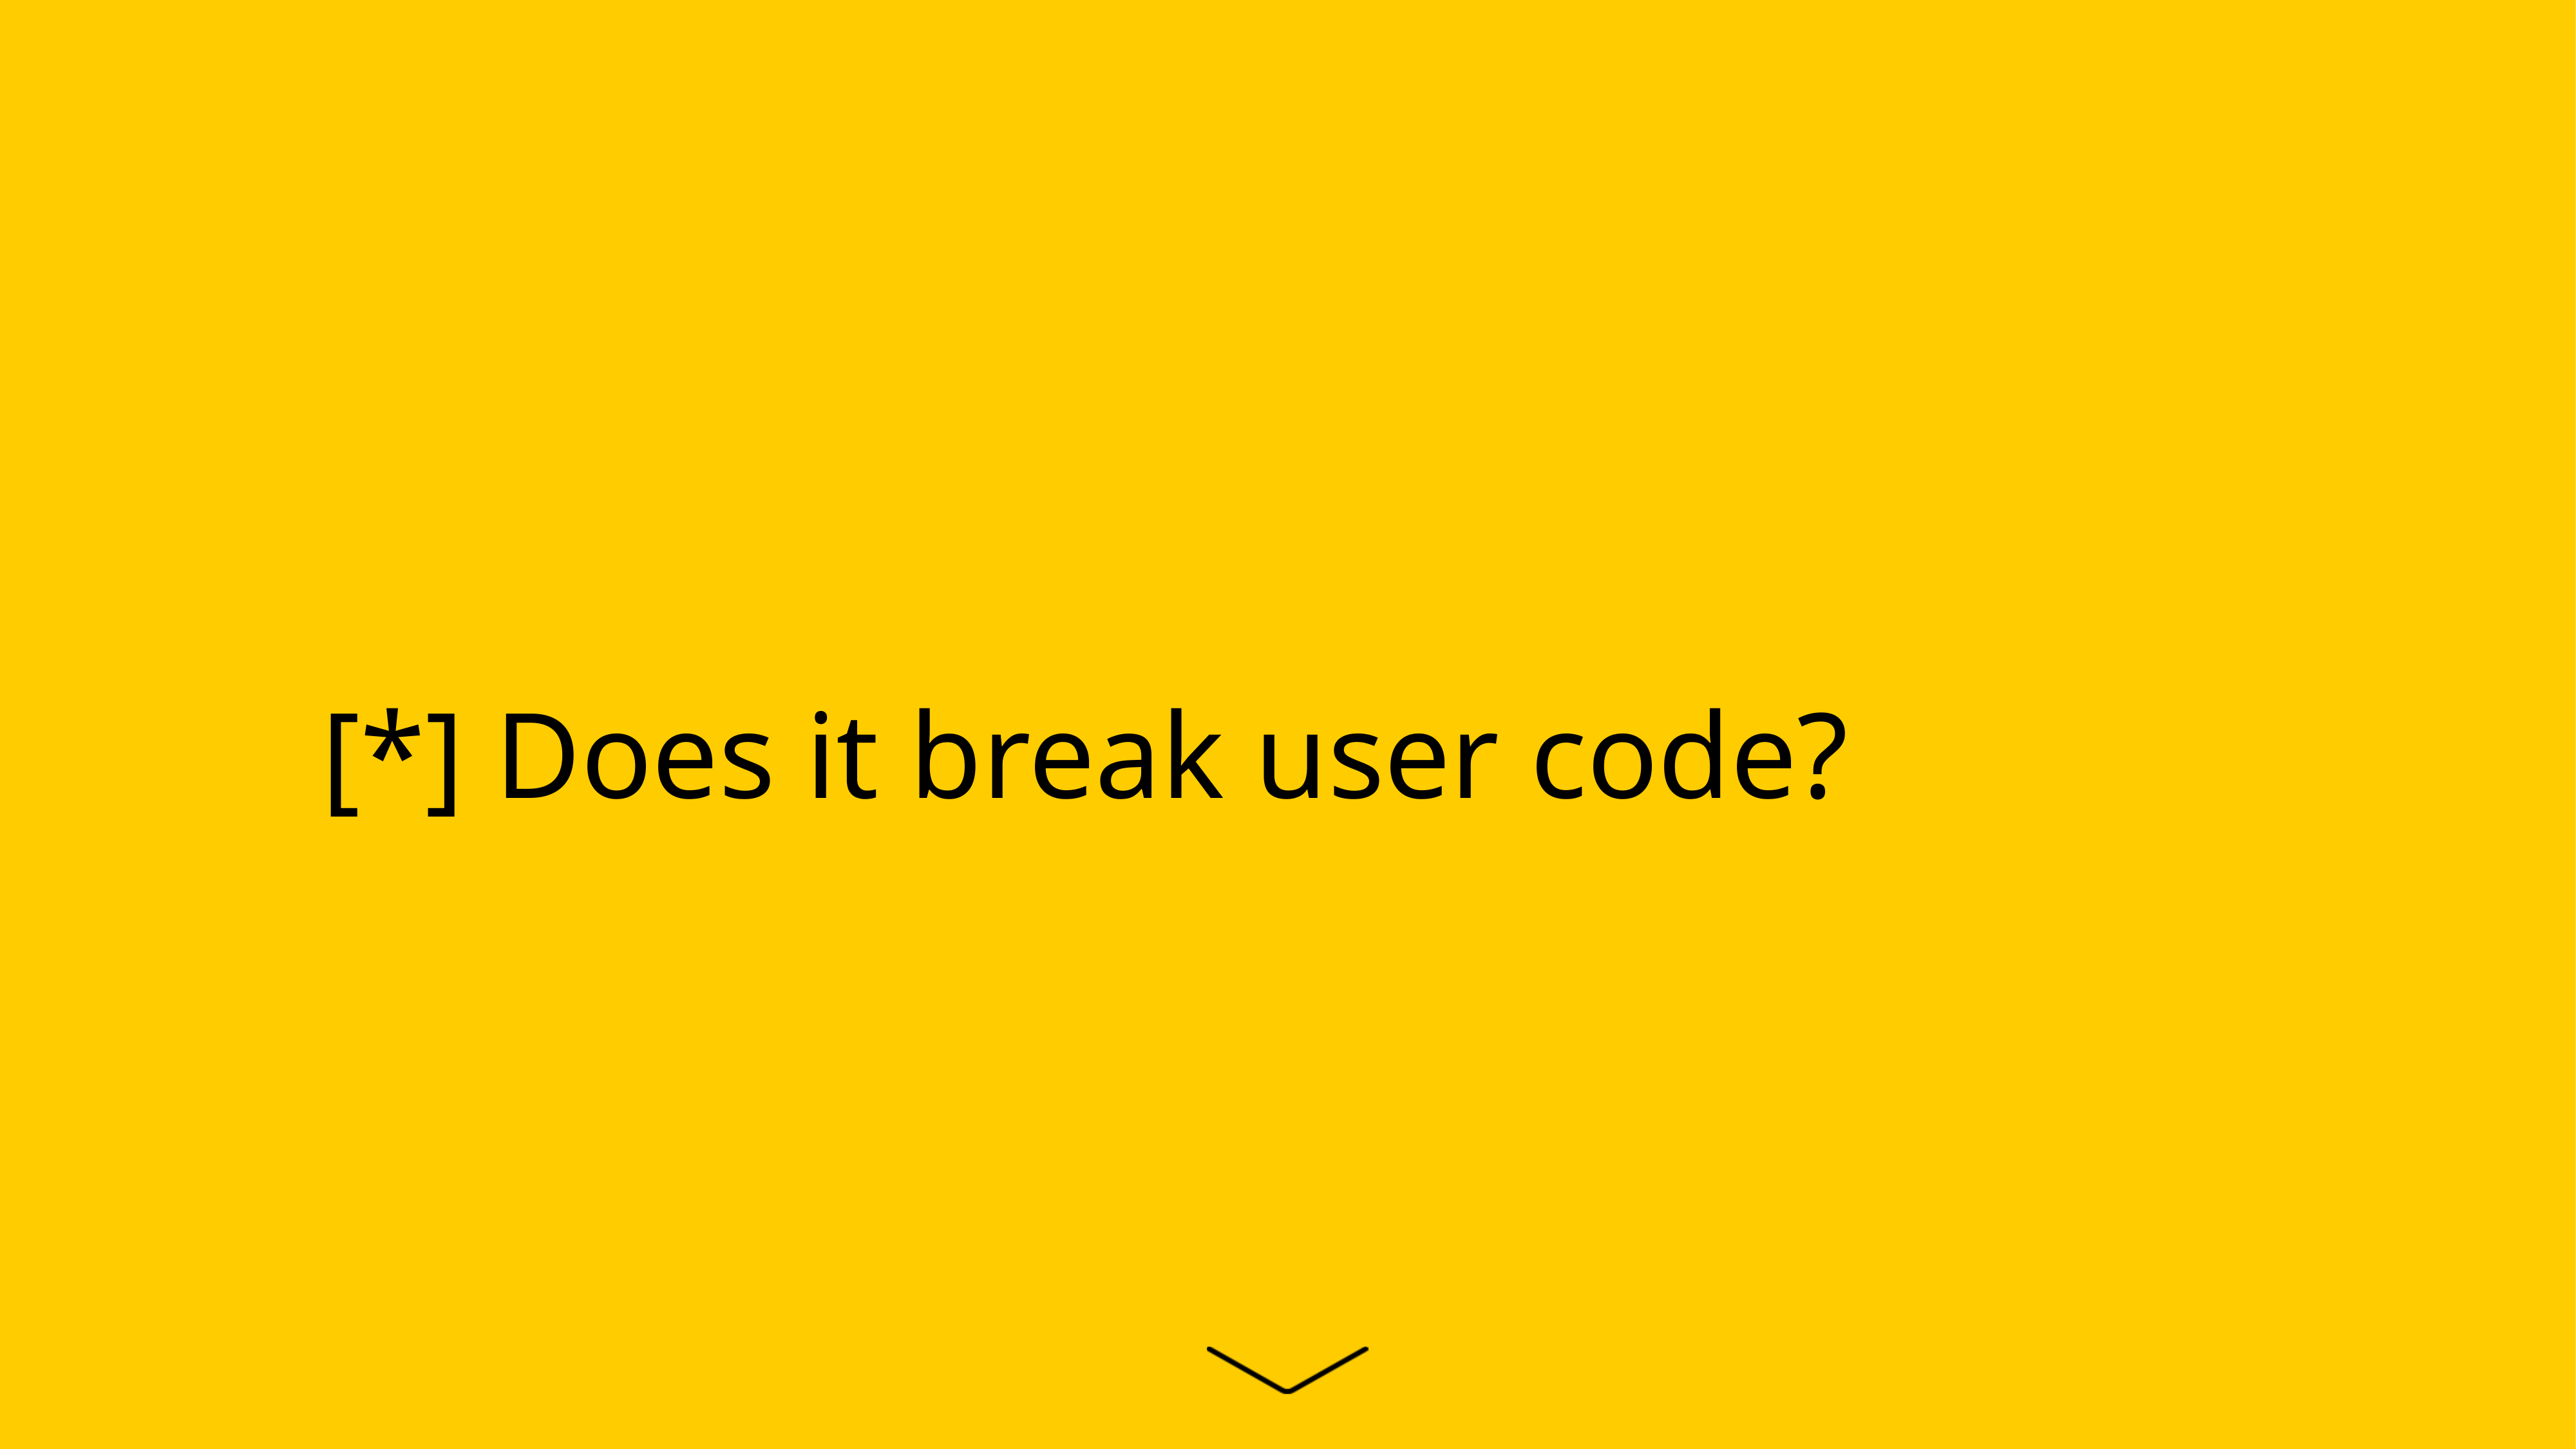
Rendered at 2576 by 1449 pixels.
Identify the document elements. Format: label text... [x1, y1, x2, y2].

picture [1207, 1347, 1368, 1396]
title [*] Does it break user code? [321, 429, 2253, 1074]
